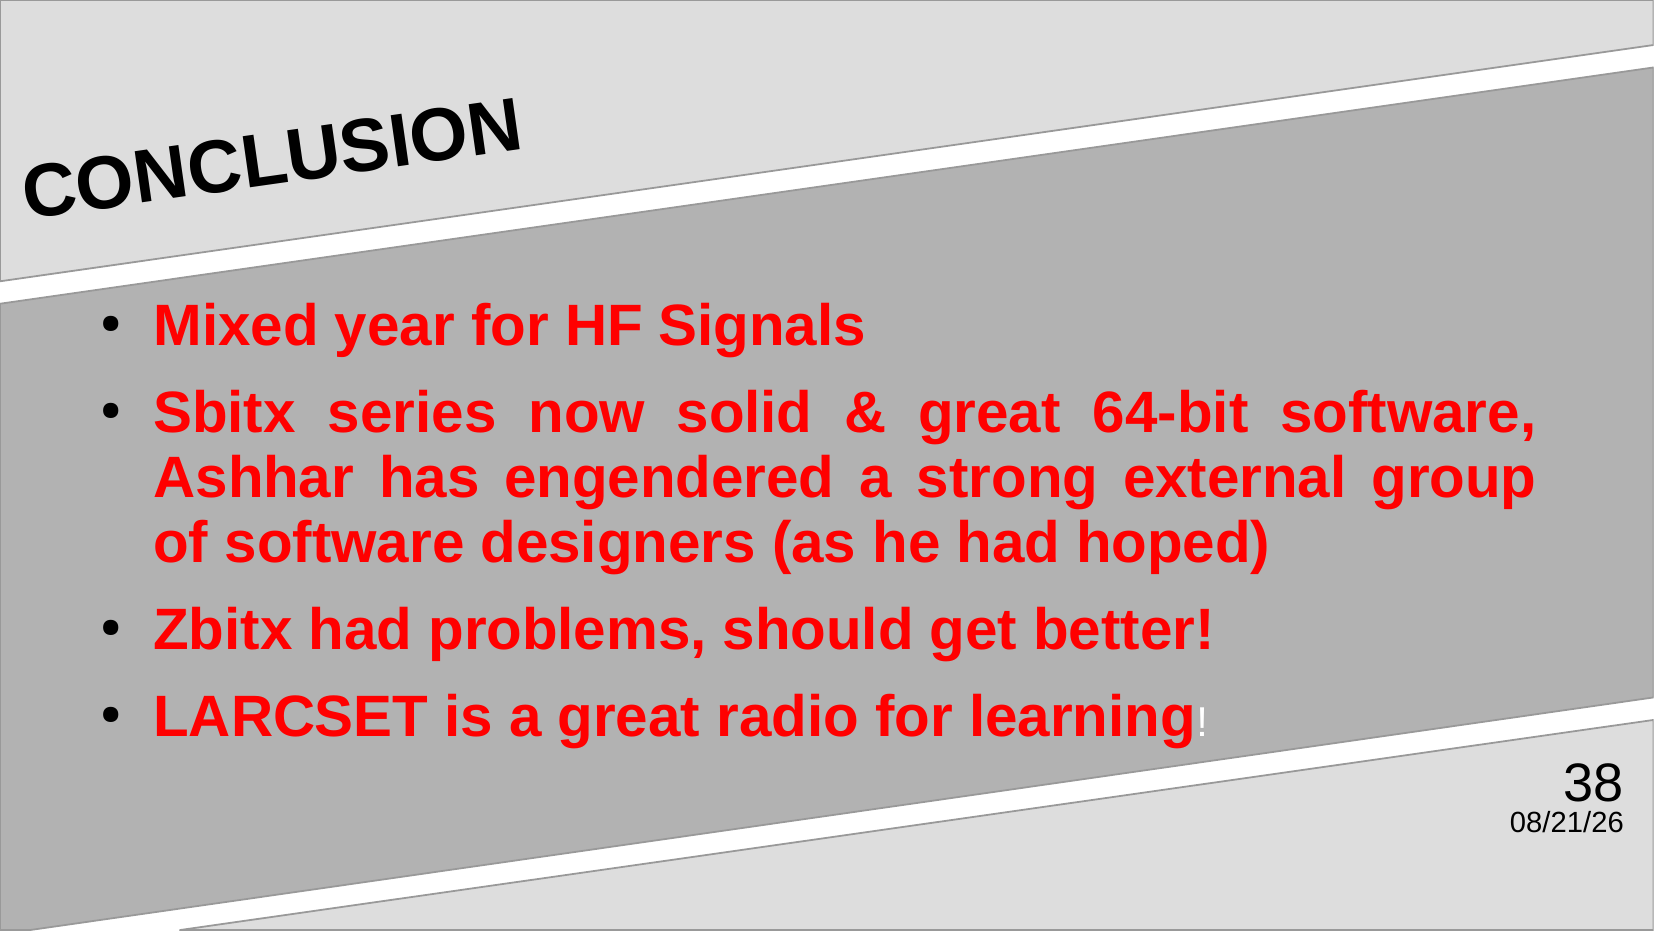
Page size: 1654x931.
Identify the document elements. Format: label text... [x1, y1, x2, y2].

title CONCLUSION [11, 0, 1496, 272]
list Mixed year for HF Signals Sbitx series now solid & great 64-bit software, Ashhar has engendered a strong external group of software designers (as he had hoped) Zbitx had problems, should get better! LARCSET is a great radio for learning! [82, 292, 1538, 833]
